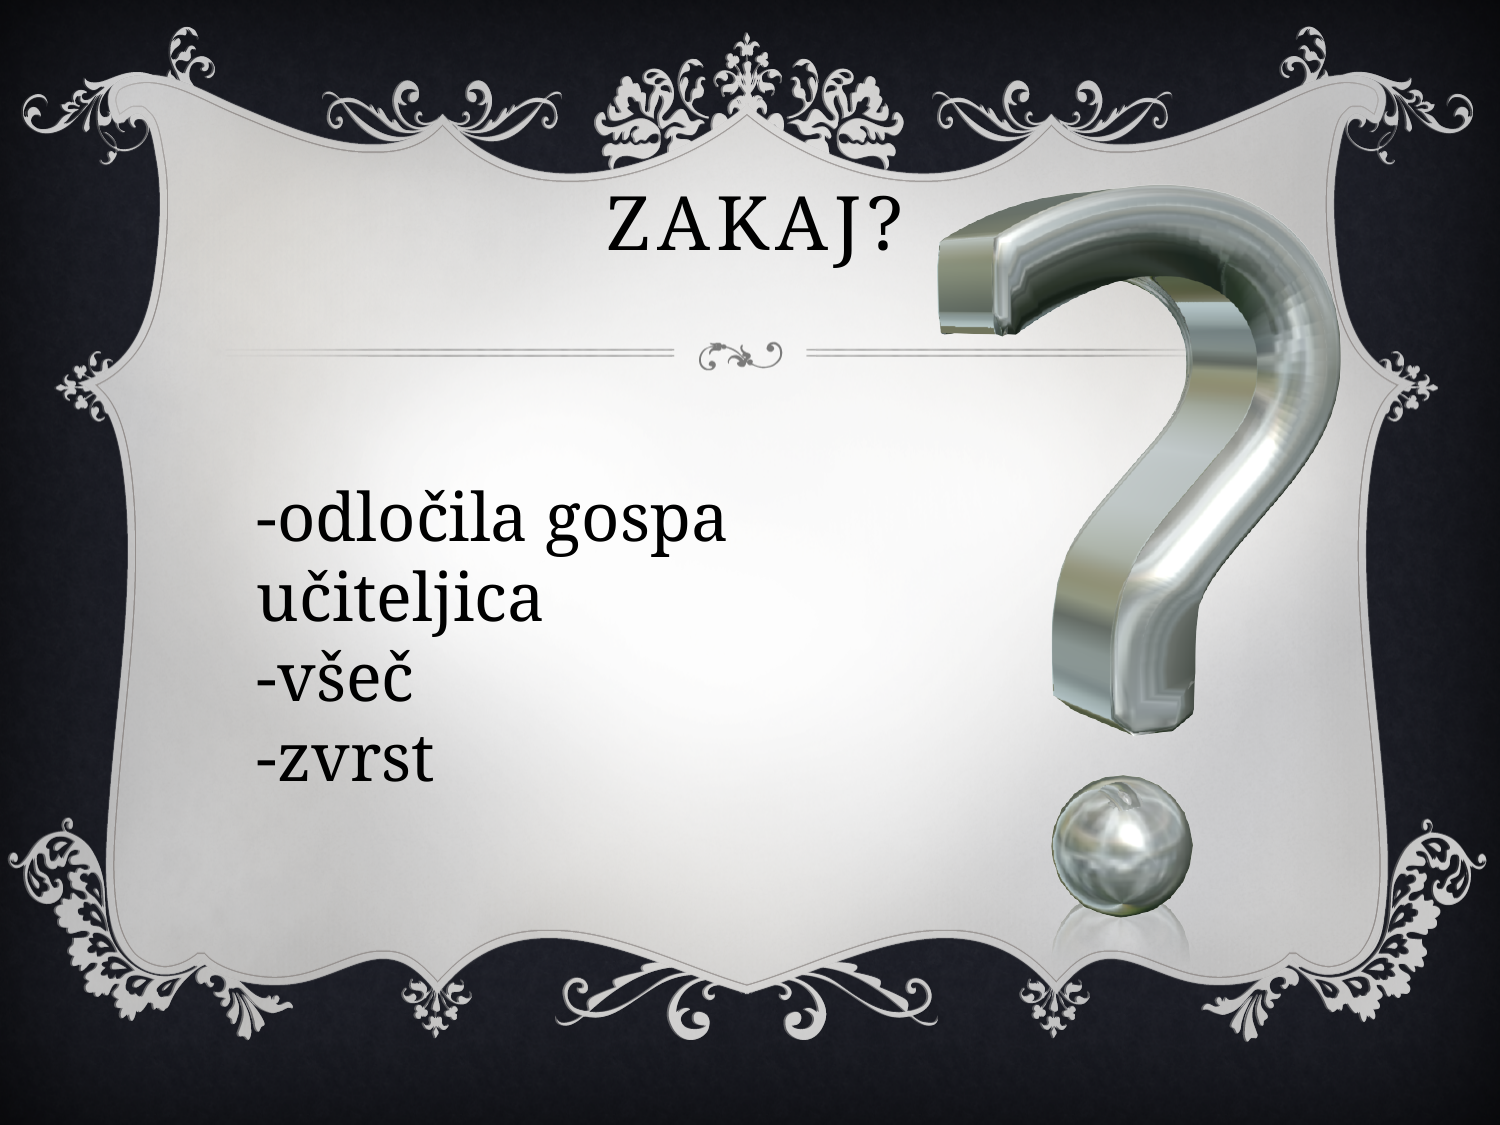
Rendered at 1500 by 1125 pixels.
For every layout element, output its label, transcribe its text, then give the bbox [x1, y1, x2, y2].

title Zakaj? [230, 160, 1281, 274]
picture [0, 0, 1500, 1125]
text_box -odločila gospa učiteljica -všeč -zvrst [242, 467, 936, 803]
